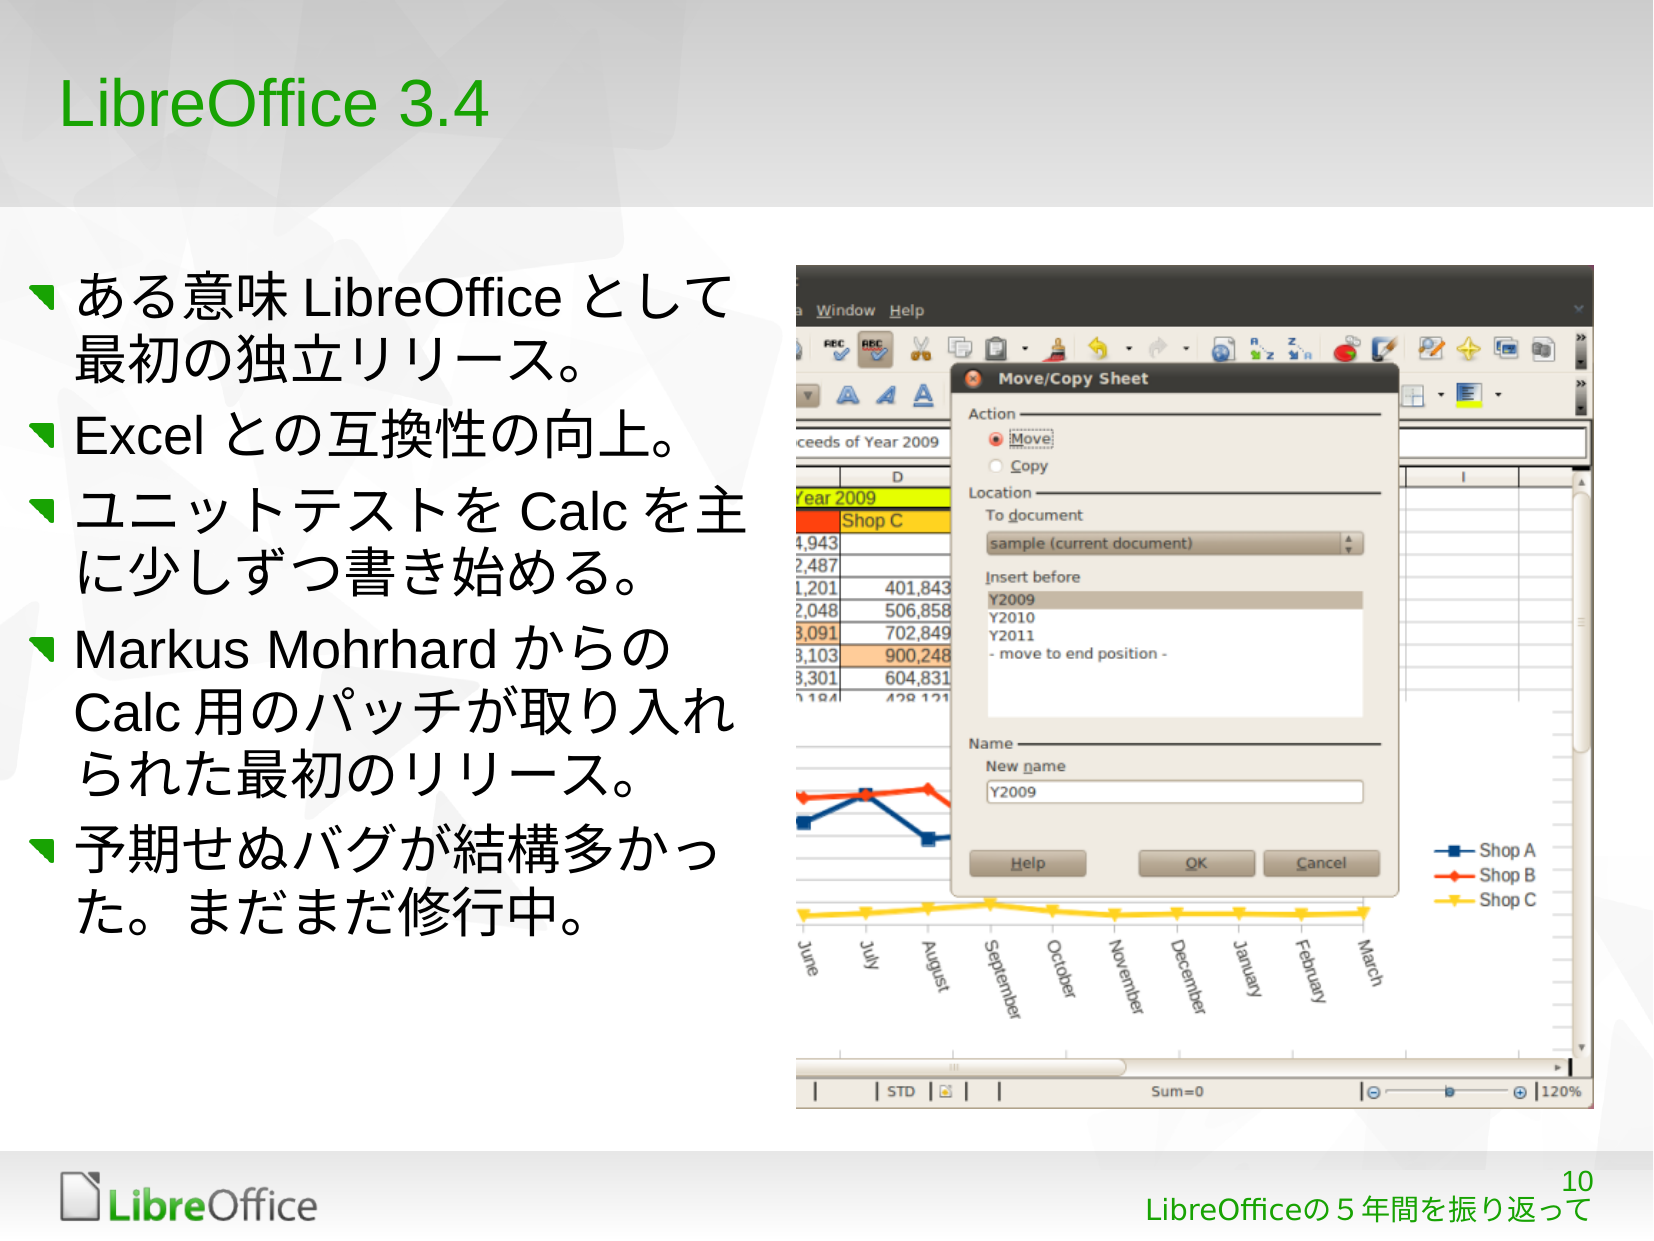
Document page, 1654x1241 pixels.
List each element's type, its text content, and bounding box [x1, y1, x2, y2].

picture [796, 265, 1653, 1170]
list ある意味LibreOfficeとして最初の独立リリース。 Excelとの互換性の向上。 ユニットテストをCalcを主に少しずつ書き始める。 Markus MohrhardからのCalc用のパッチが取り入れられた最初のリリース。 予期せぬバグが結構多かった。まだまだ修行中。 [29, 265, 768, 986]
picture [41, 1152, 337, 1241]
title LibreOffice 3.4 [58, 29, 1594, 178]
picture [0, 0, 783, 931]
